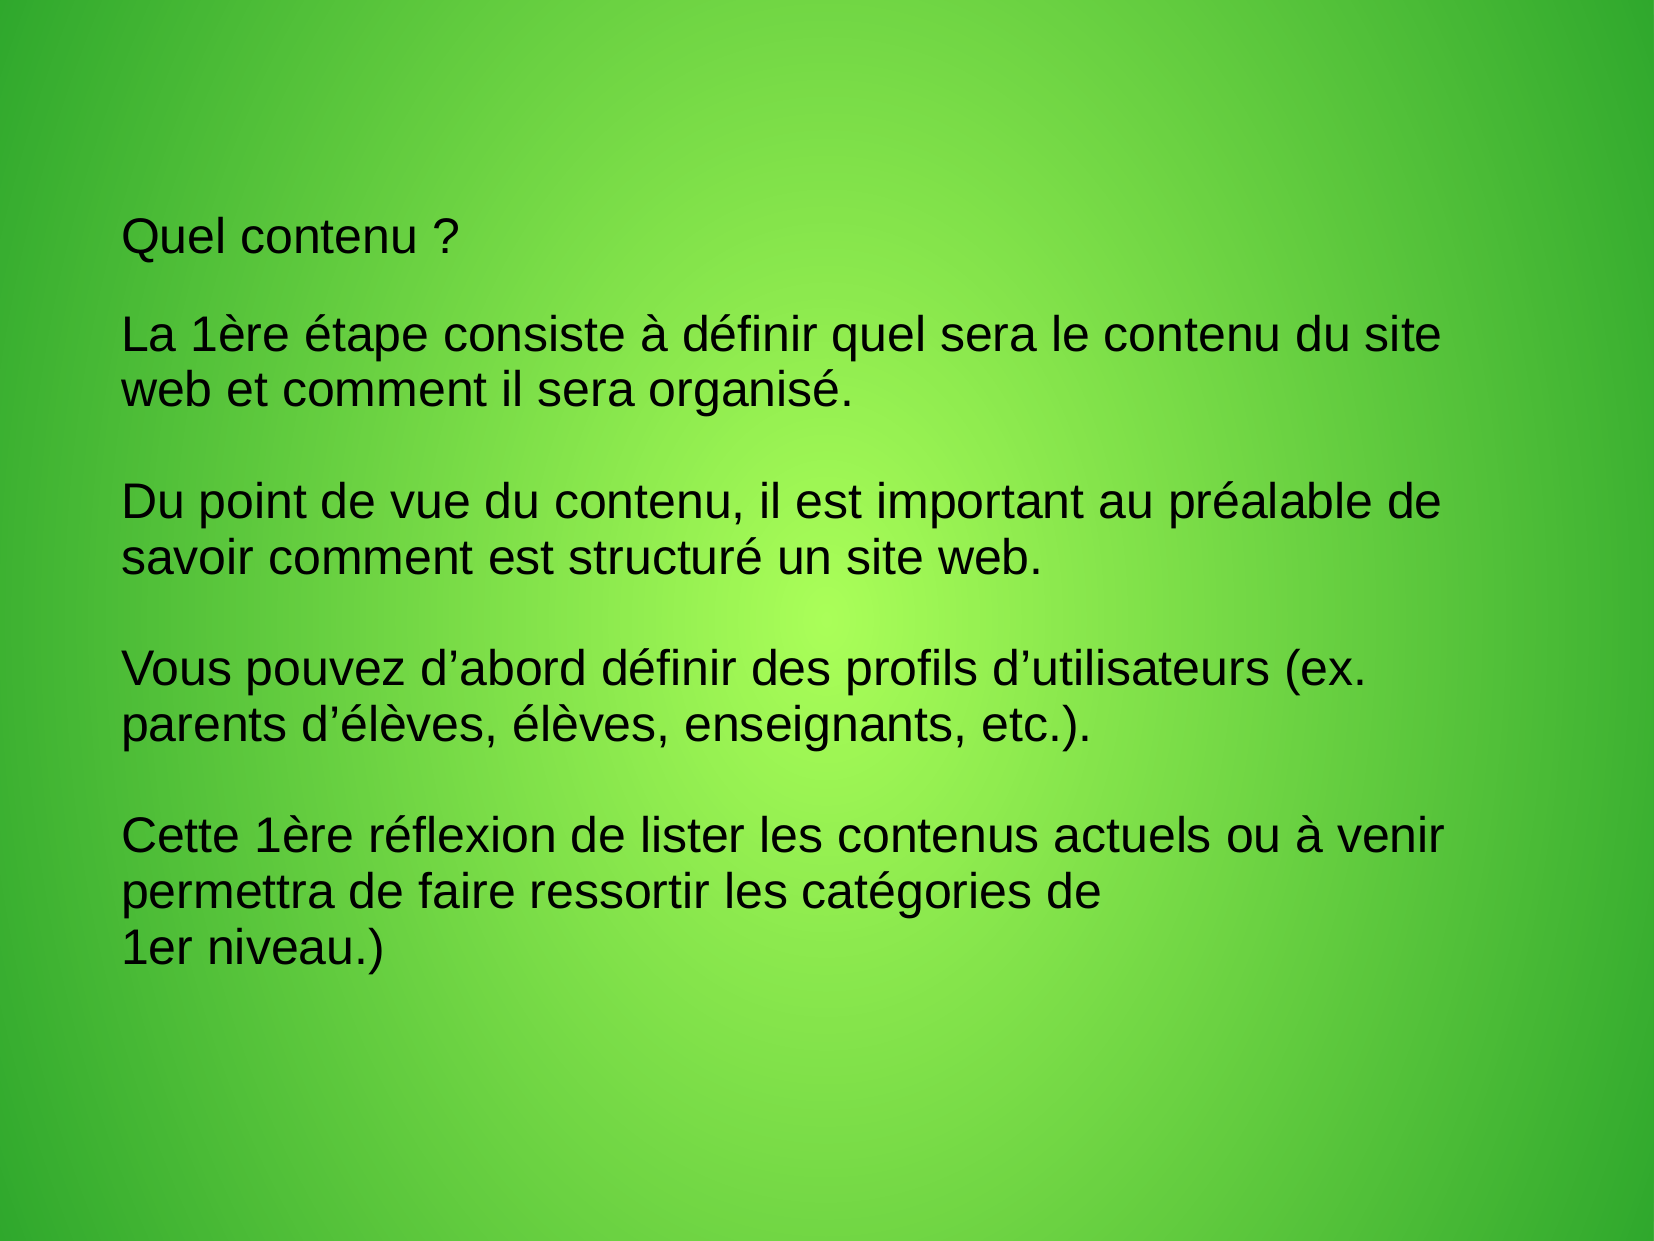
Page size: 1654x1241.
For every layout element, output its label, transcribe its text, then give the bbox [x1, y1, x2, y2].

text_box Quel contenu ? La 1ère étape consiste à définir quel sera le contenu du site web et comment il sera organisé. Du point de vue du contenu, il est important au préalable de savoir comment est structuré un site web. Vous pouvez d’abord définir des profils d’utilisateurs (ex. parents d’élèves, élèves, enseignants, etc.). Cette 1ère réflexion de lister les contenus actuels ou à venir permettra de faire ressortir les catégories de 1er niveau.) [106, 200, 1536, 1027]
